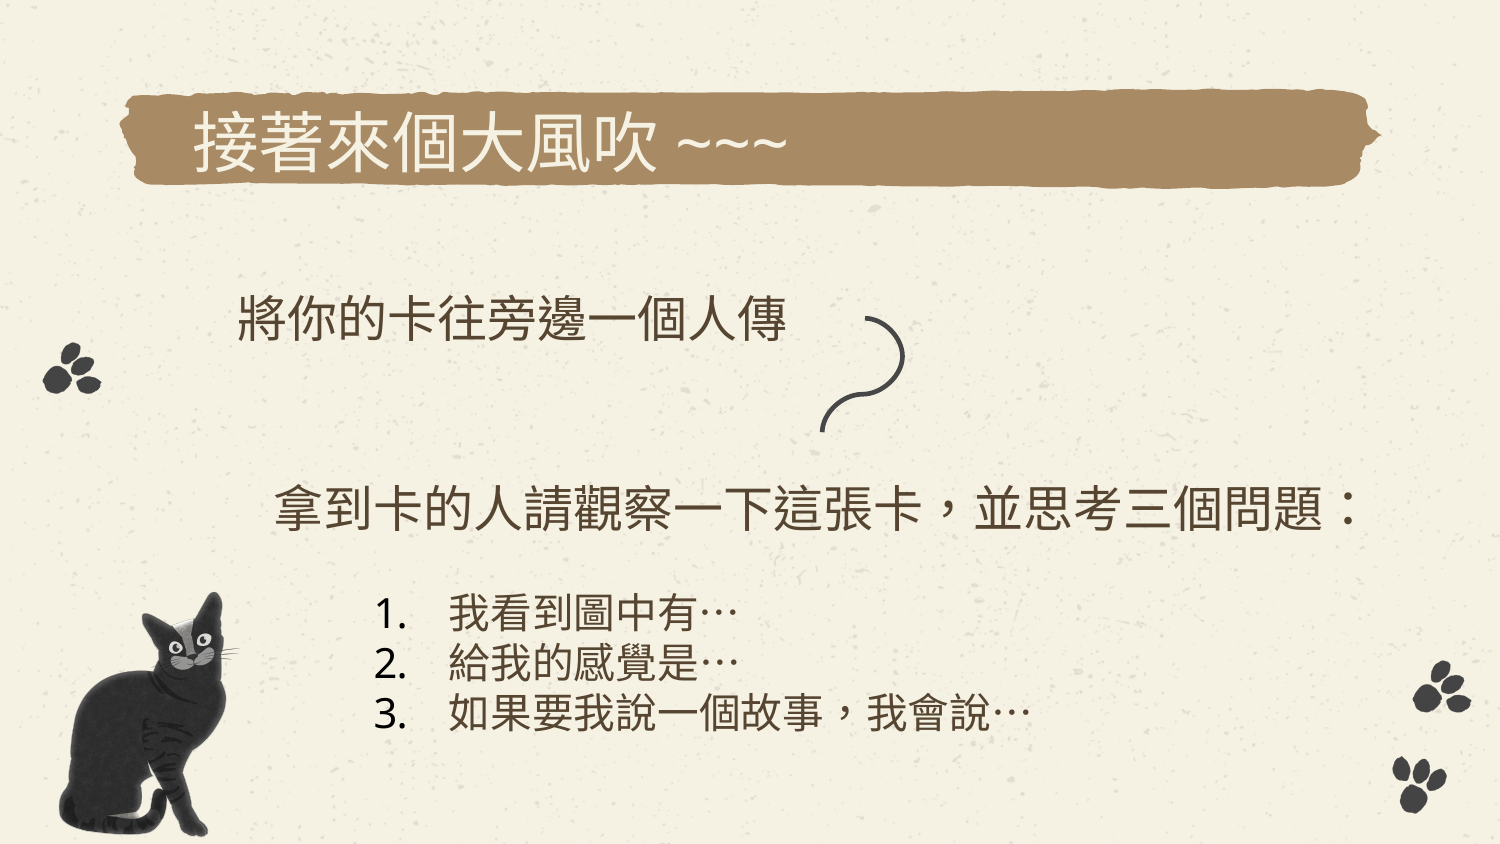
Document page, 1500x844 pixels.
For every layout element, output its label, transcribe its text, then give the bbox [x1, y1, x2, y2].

text_box 將你的卡往旁邊一個人傳 [222, 280, 866, 356]
picture [0, 0, 1500, 844]
text_box 我看到圖中有… 給我的感覺是… 如果要我說一個故事，我會說… [358, 579, 1250, 745]
text_box 拿到卡的人請觀察一下這張卡，並思考三個問題： [258, 470, 1412, 545]
text_box 接著來個大風吹~~~ [177, 93, 945, 189]
